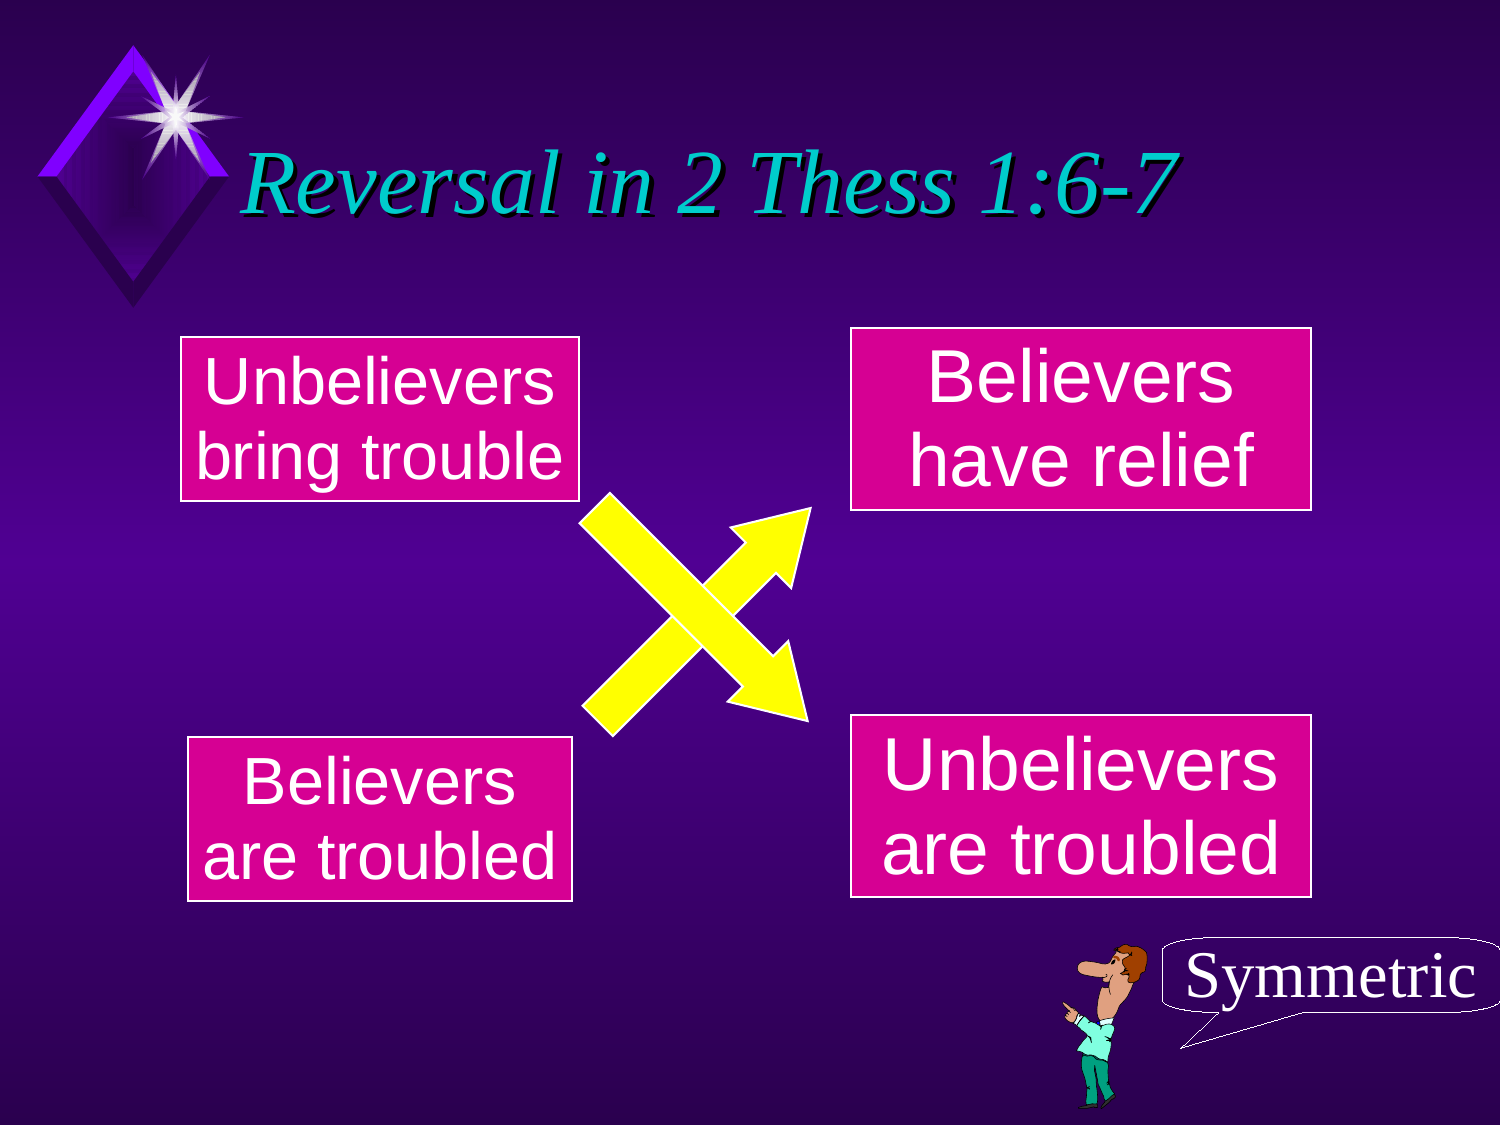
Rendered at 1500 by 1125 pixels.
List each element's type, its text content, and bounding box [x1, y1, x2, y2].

chart [1061, 943, 1149, 1110]
text_box Symmetric [1162, 937, 1500, 1049]
title Reversal in 2 Thess 1:6-7 [224, 78, 1388, 288]
text_box Believers are troubled [188, 737, 573, 901]
text_box [579, 493, 811, 737]
text_box Unbelievers bring trouble [180, 337, 580, 501]
text_box Unbelievers are troubled [851, 715, 1312, 898]
text_box Believers have relief [851, 327, 1312, 511]
